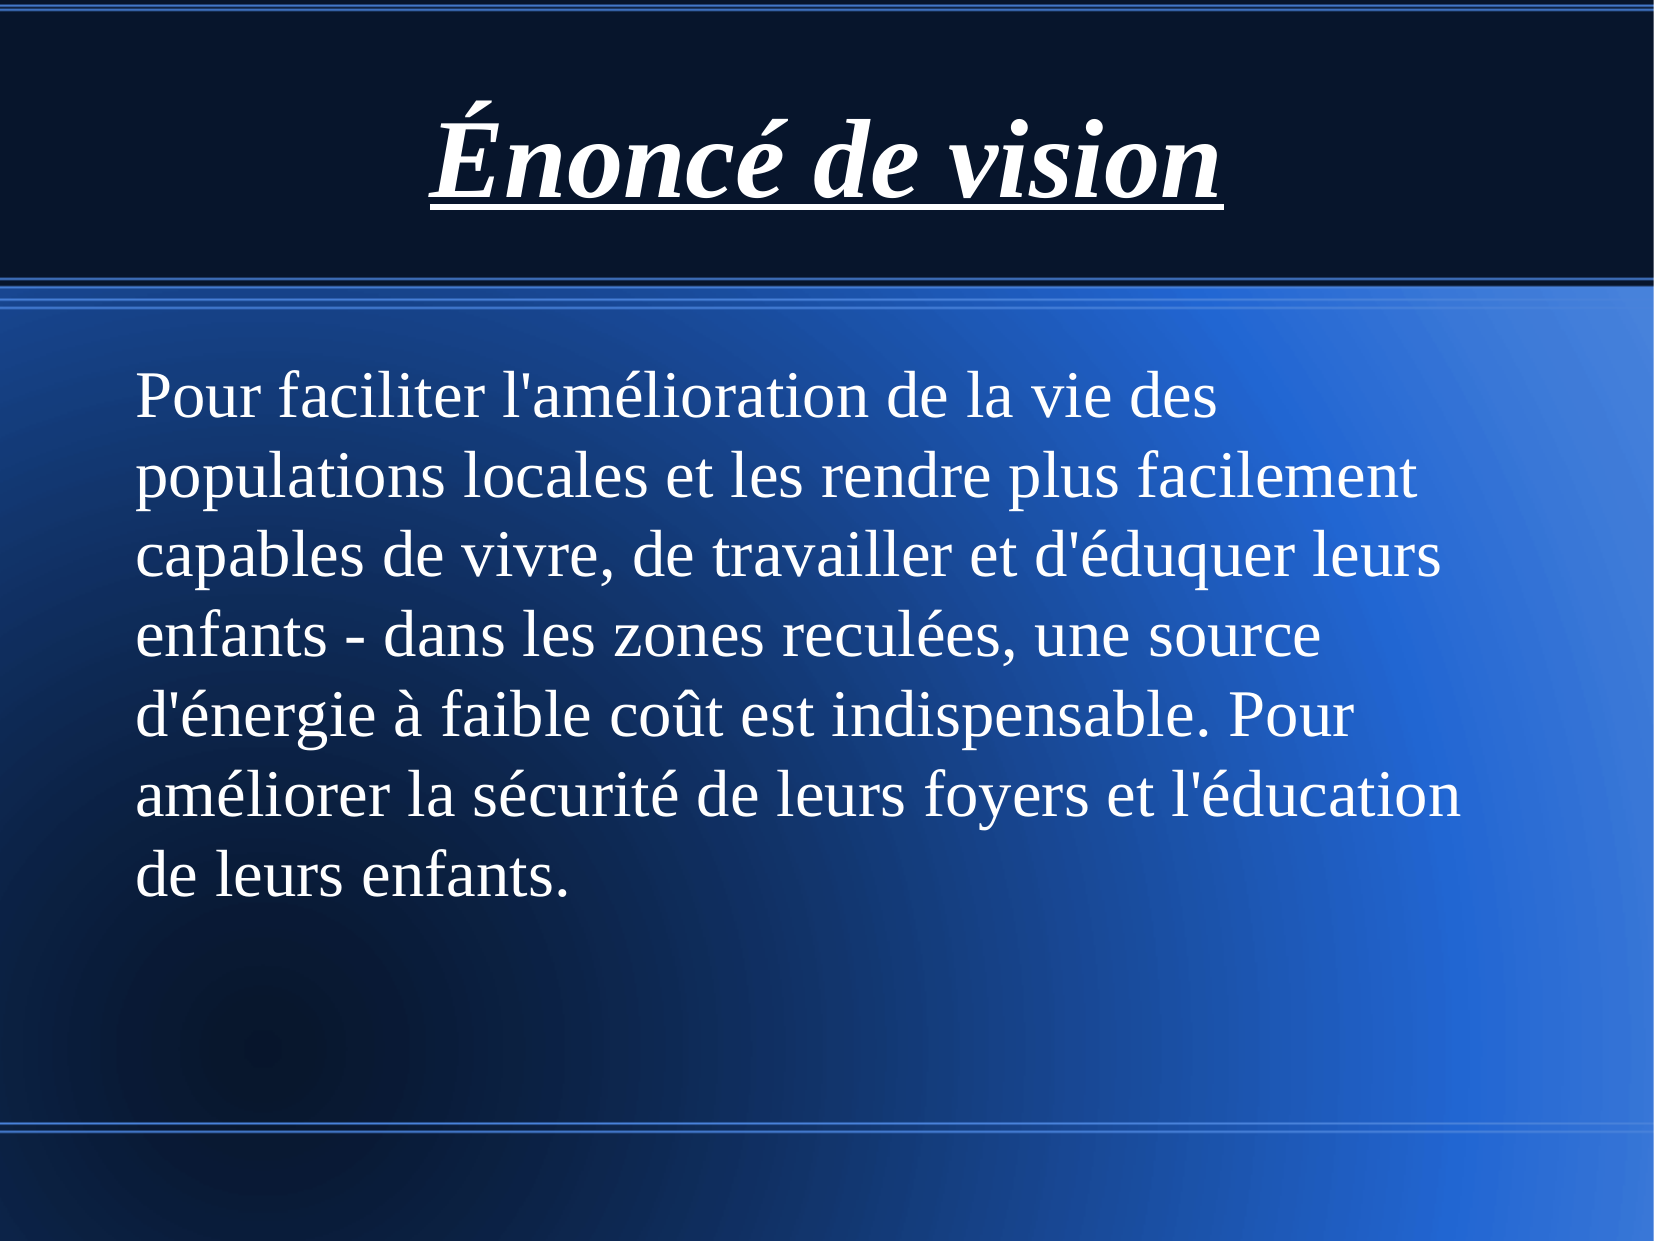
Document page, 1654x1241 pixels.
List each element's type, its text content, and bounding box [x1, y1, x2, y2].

picture [0, 0, 1654, 1241]
list Pour faciliter l'amélioration de la vie des populations locales et les rendre plus facilement capables de vivre, de travailler et d'éduquer leurs enfants - dans les zones reculées, une source d'énergie à faible coût est indispensable. Pour améliorer la sécurité de leurs foyers et l'éducation de leurs enfants. [135, 350, 1517, 1132]
title Énoncé de vision [82, 49, 1571, 257]
